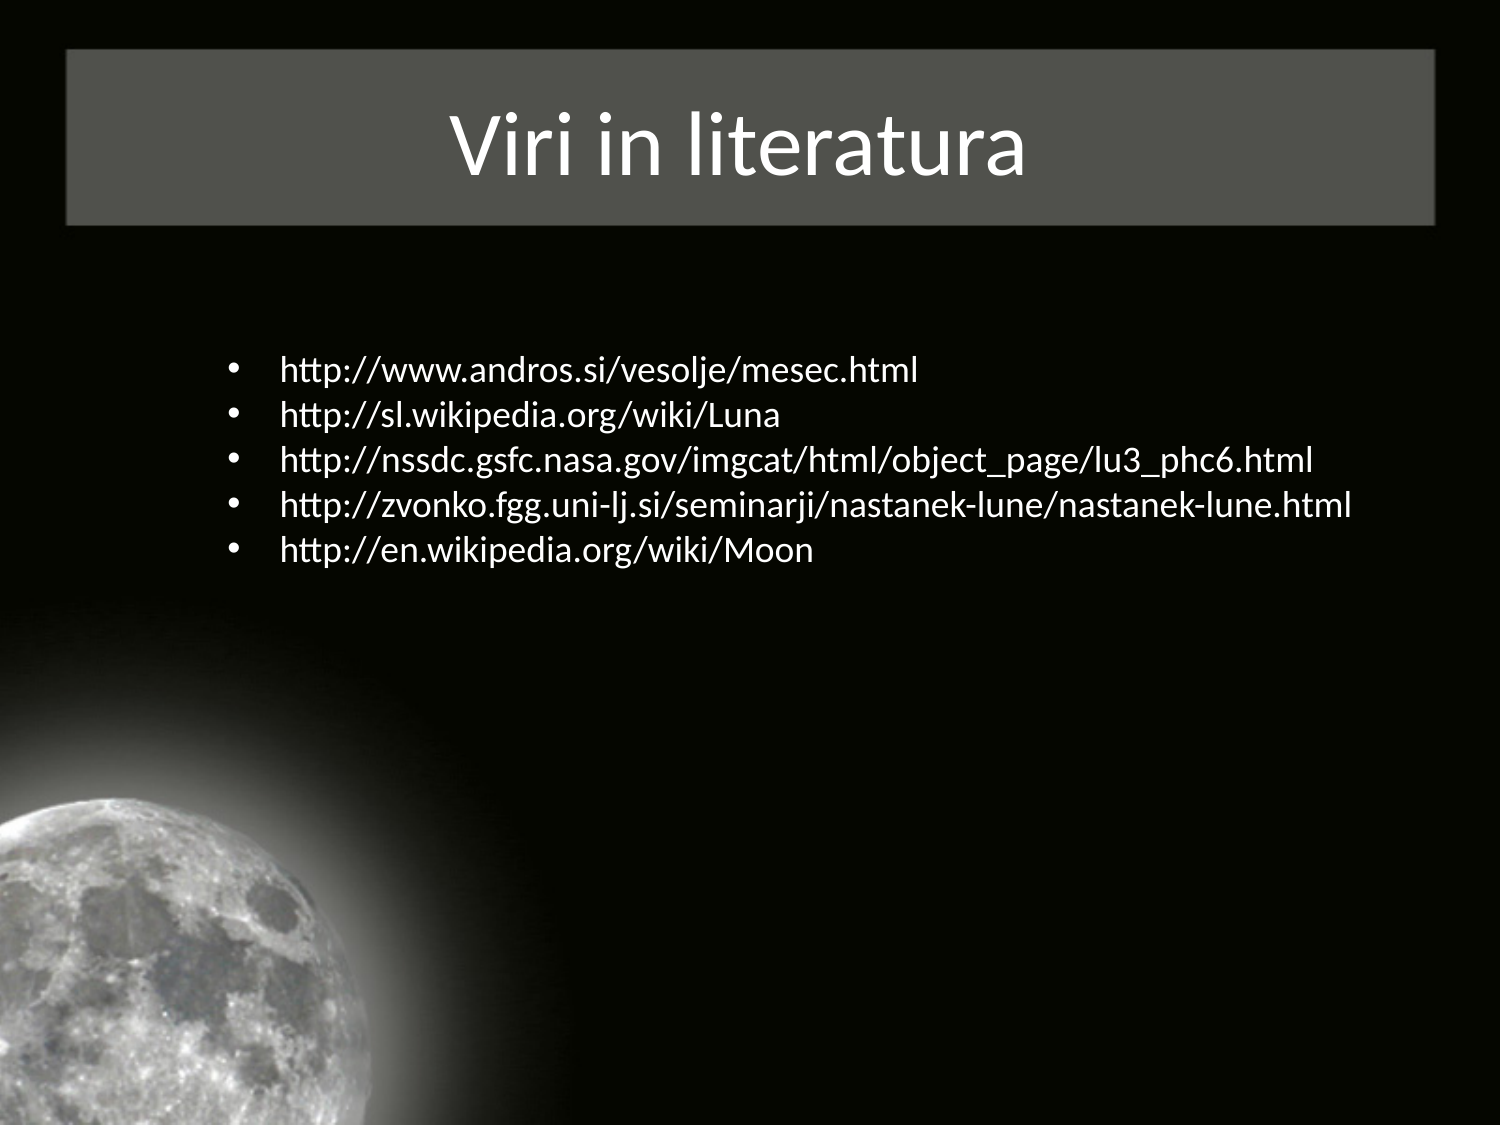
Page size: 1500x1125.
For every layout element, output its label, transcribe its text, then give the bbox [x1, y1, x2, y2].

picture [0, 0, 1500, 1125]
text_box http://www.andros.si/vesolje/mesec.html http://sl.wikipedia.org/wiki/Luna http://nssdc.gsfc.nasa.gov/imgcat/html/object_page/lu3_phc6.html http://zvonko.fgg.uni-lj.si/seminarji/nastanek-lune/nastanek-lune.html http://en.wikipedia.org/wiki/Moon [212, 337, 1375, 623]
title Viri in literatura [75, 45, 1425, 233]
